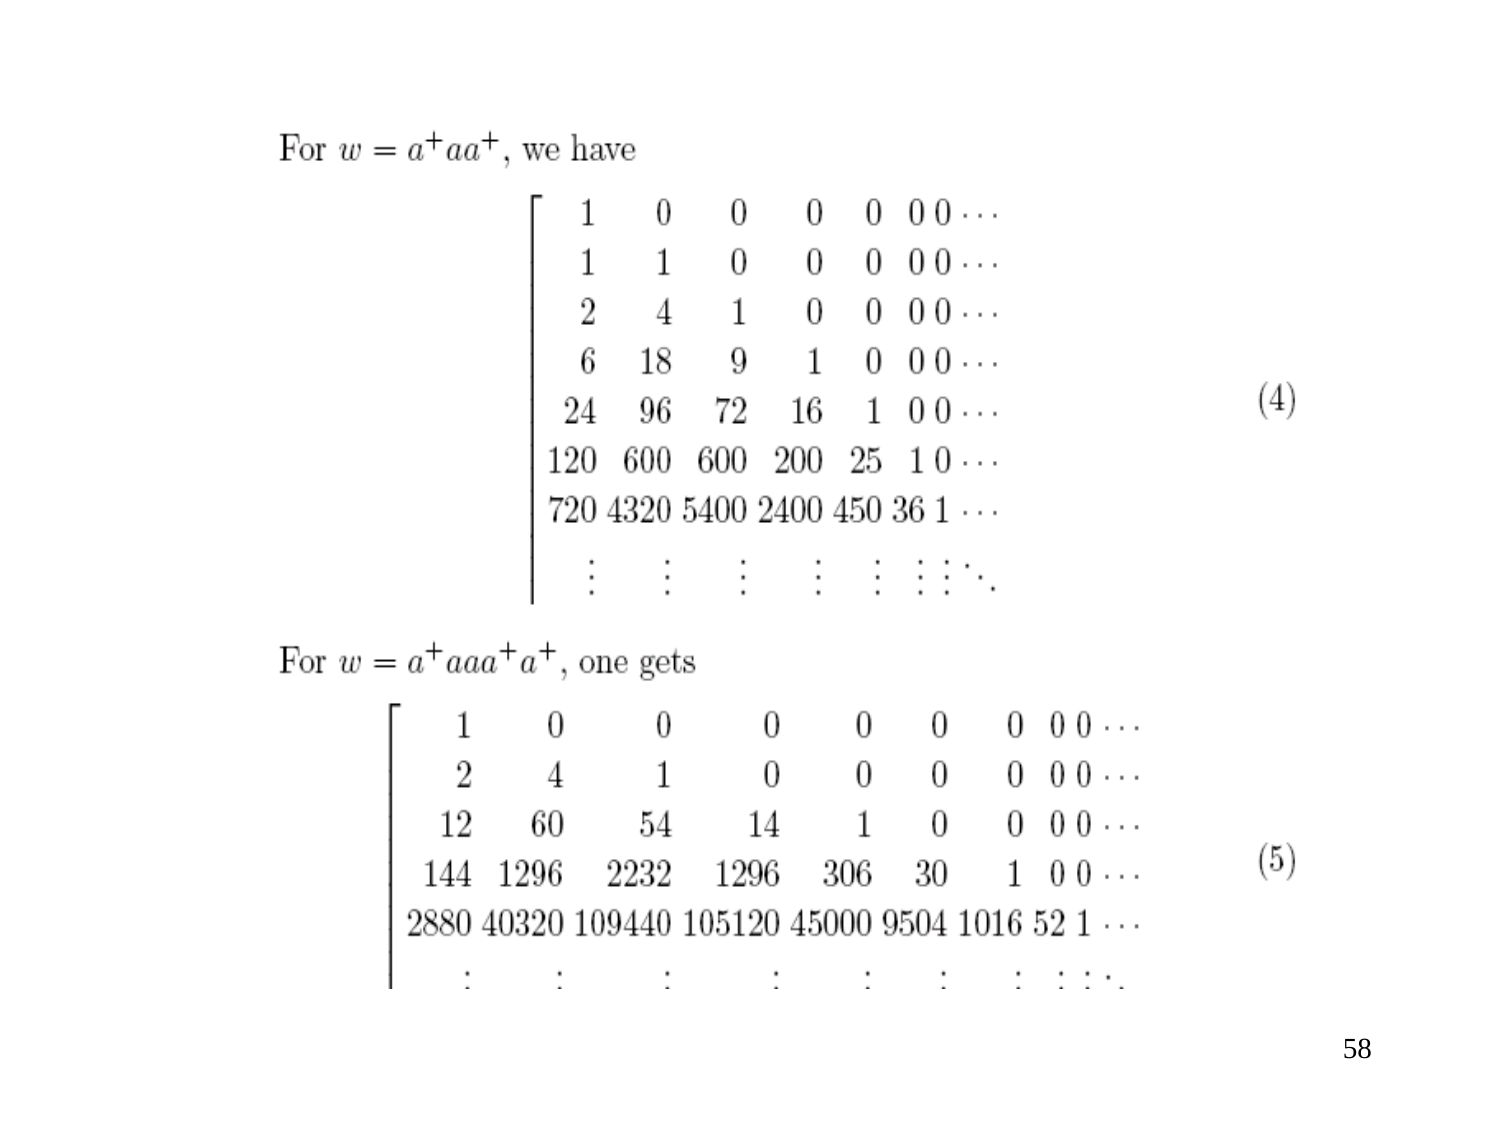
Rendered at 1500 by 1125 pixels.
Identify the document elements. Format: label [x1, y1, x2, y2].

picture [72, 76, 1422, 989]
